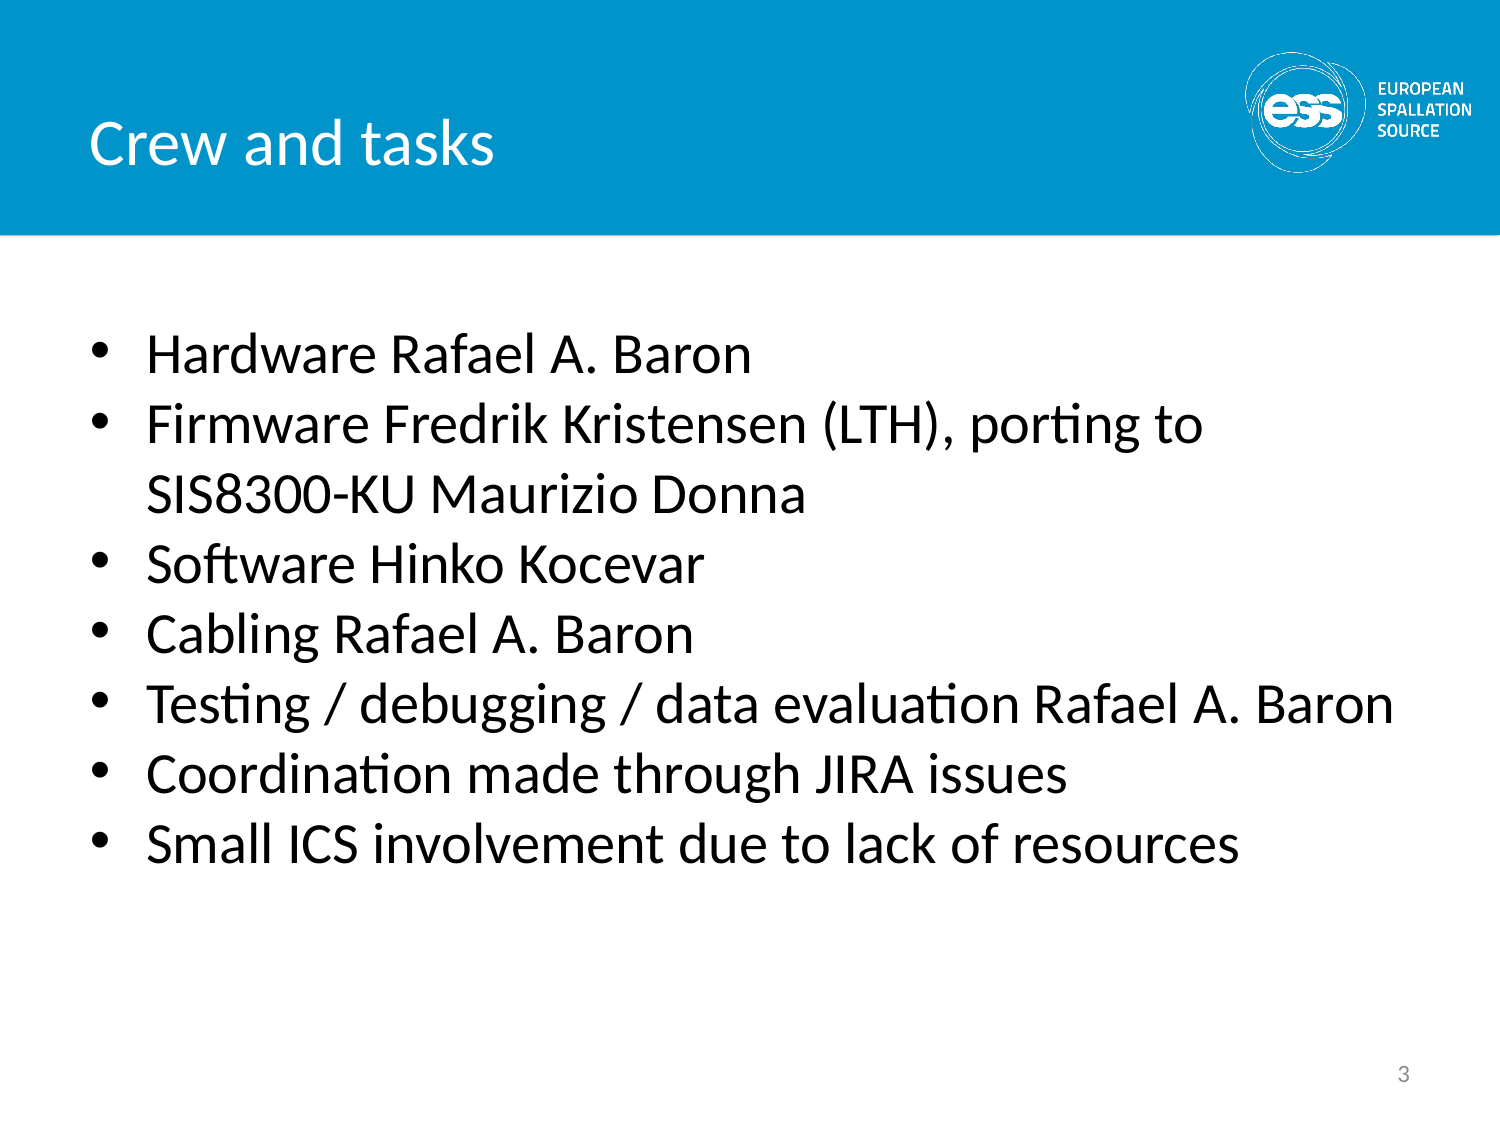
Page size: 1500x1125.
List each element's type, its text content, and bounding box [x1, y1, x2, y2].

picture [1398, 109, 1406, 115]
text_box Crew and tasks [75, 45, 1246, 233]
picture [1422, 125, 1428, 134]
picture [1389, 104, 1393, 115]
text_box <number> [1074, 1042, 1425, 1103]
picture [1432, 125, 1438, 136]
picture [1379, 83, 1385, 94]
text_box Hardware Rafael A. Baron Firmware Fredrik Kristensen (LTH), porting to SIS8300-KU Maurizio Donna Software Hinko Kocevar Cabling Rafael A. Baron Testing / debugging / data evaluation Rafael A. Baron Coordination made through JIRA issues Small ICS involvement due to lack of resources [74, 262, 1425, 1005]
picture [1400, 83, 1407, 94]
picture [1454, 83, 1458, 94]
picture [1418, 104, 1423, 115]
picture [1423, 83, 1430, 94]
picture [1443, 86, 1450, 93]
picture [1409, 104, 1415, 115]
picture [1436, 104, 1444, 115]
picture [1264, 94, 1342, 127]
